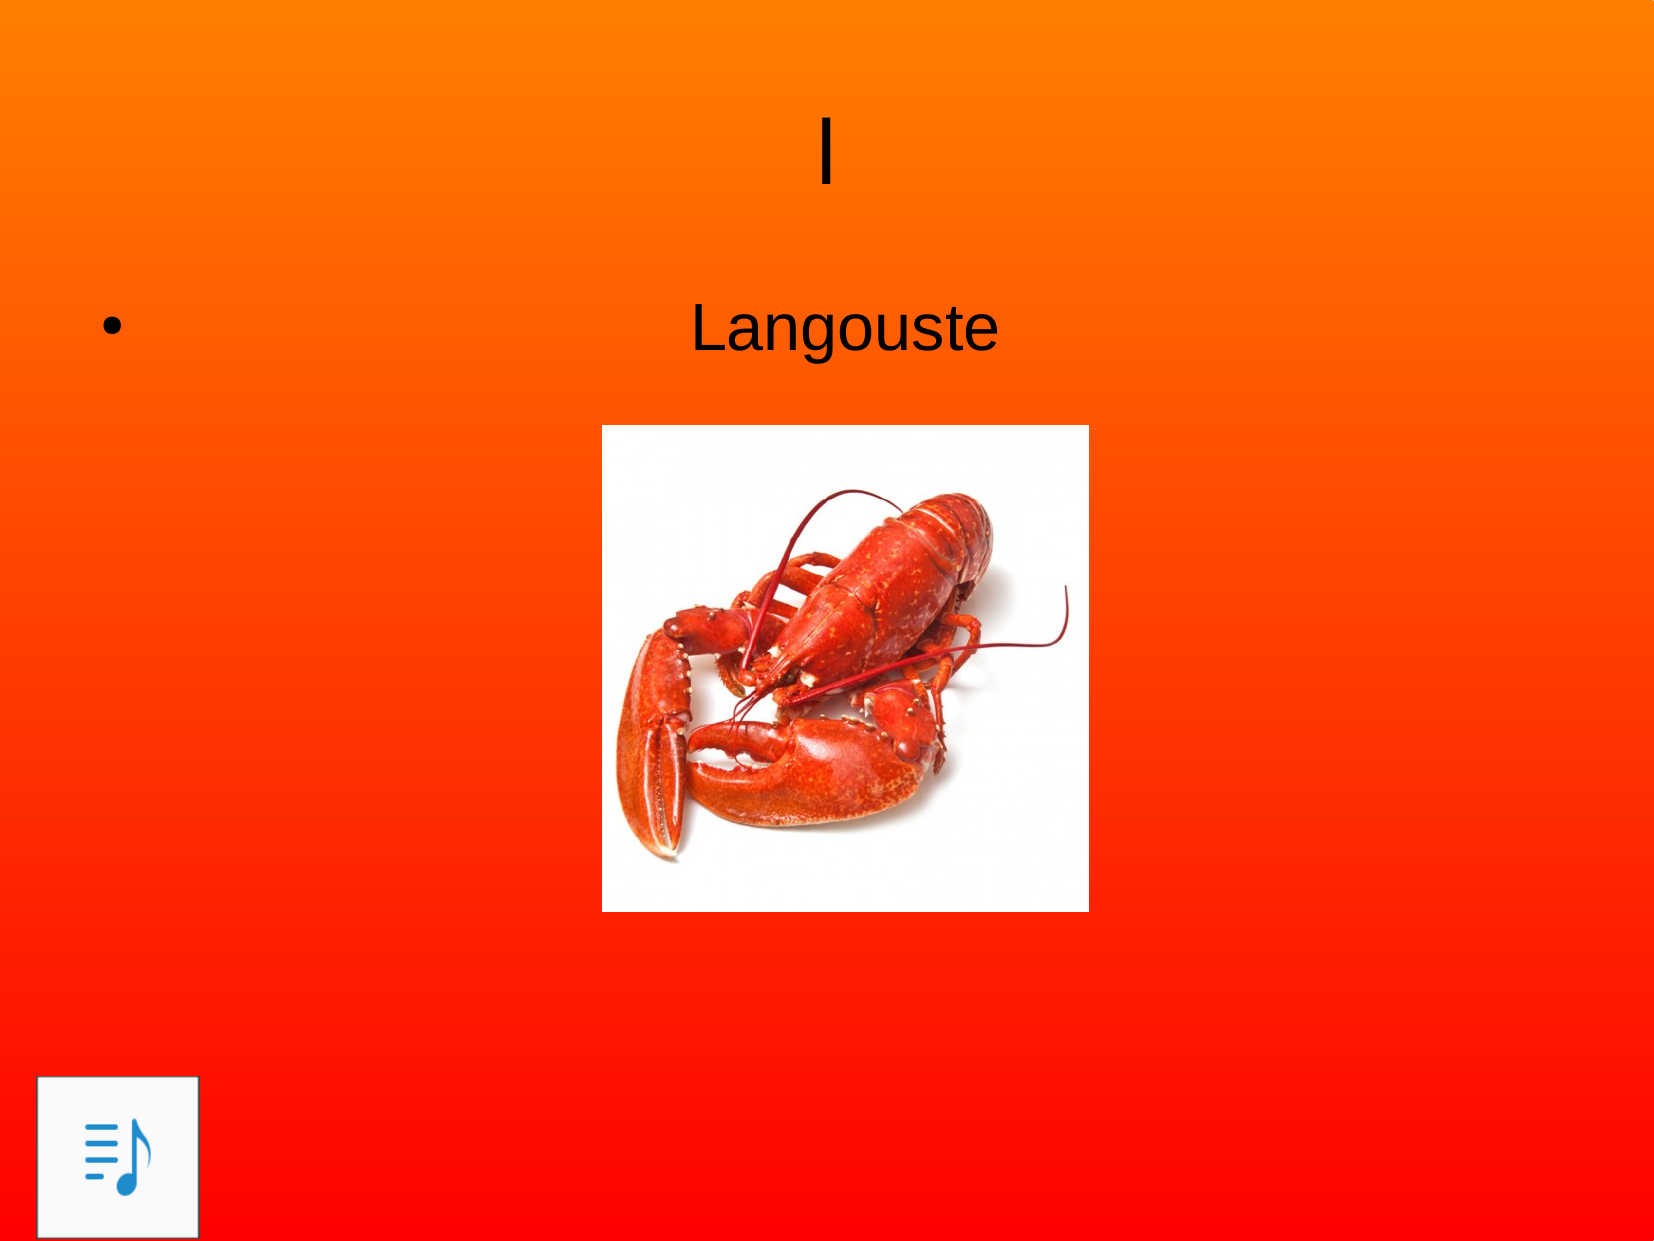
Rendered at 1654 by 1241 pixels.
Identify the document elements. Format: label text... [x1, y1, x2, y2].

title l [82, 49, 1571, 257]
list Langouste [82, 290, 1571, 1010]
picture [602, 425, 1089, 912]
text_box [35, 1074, 201, 1241]
